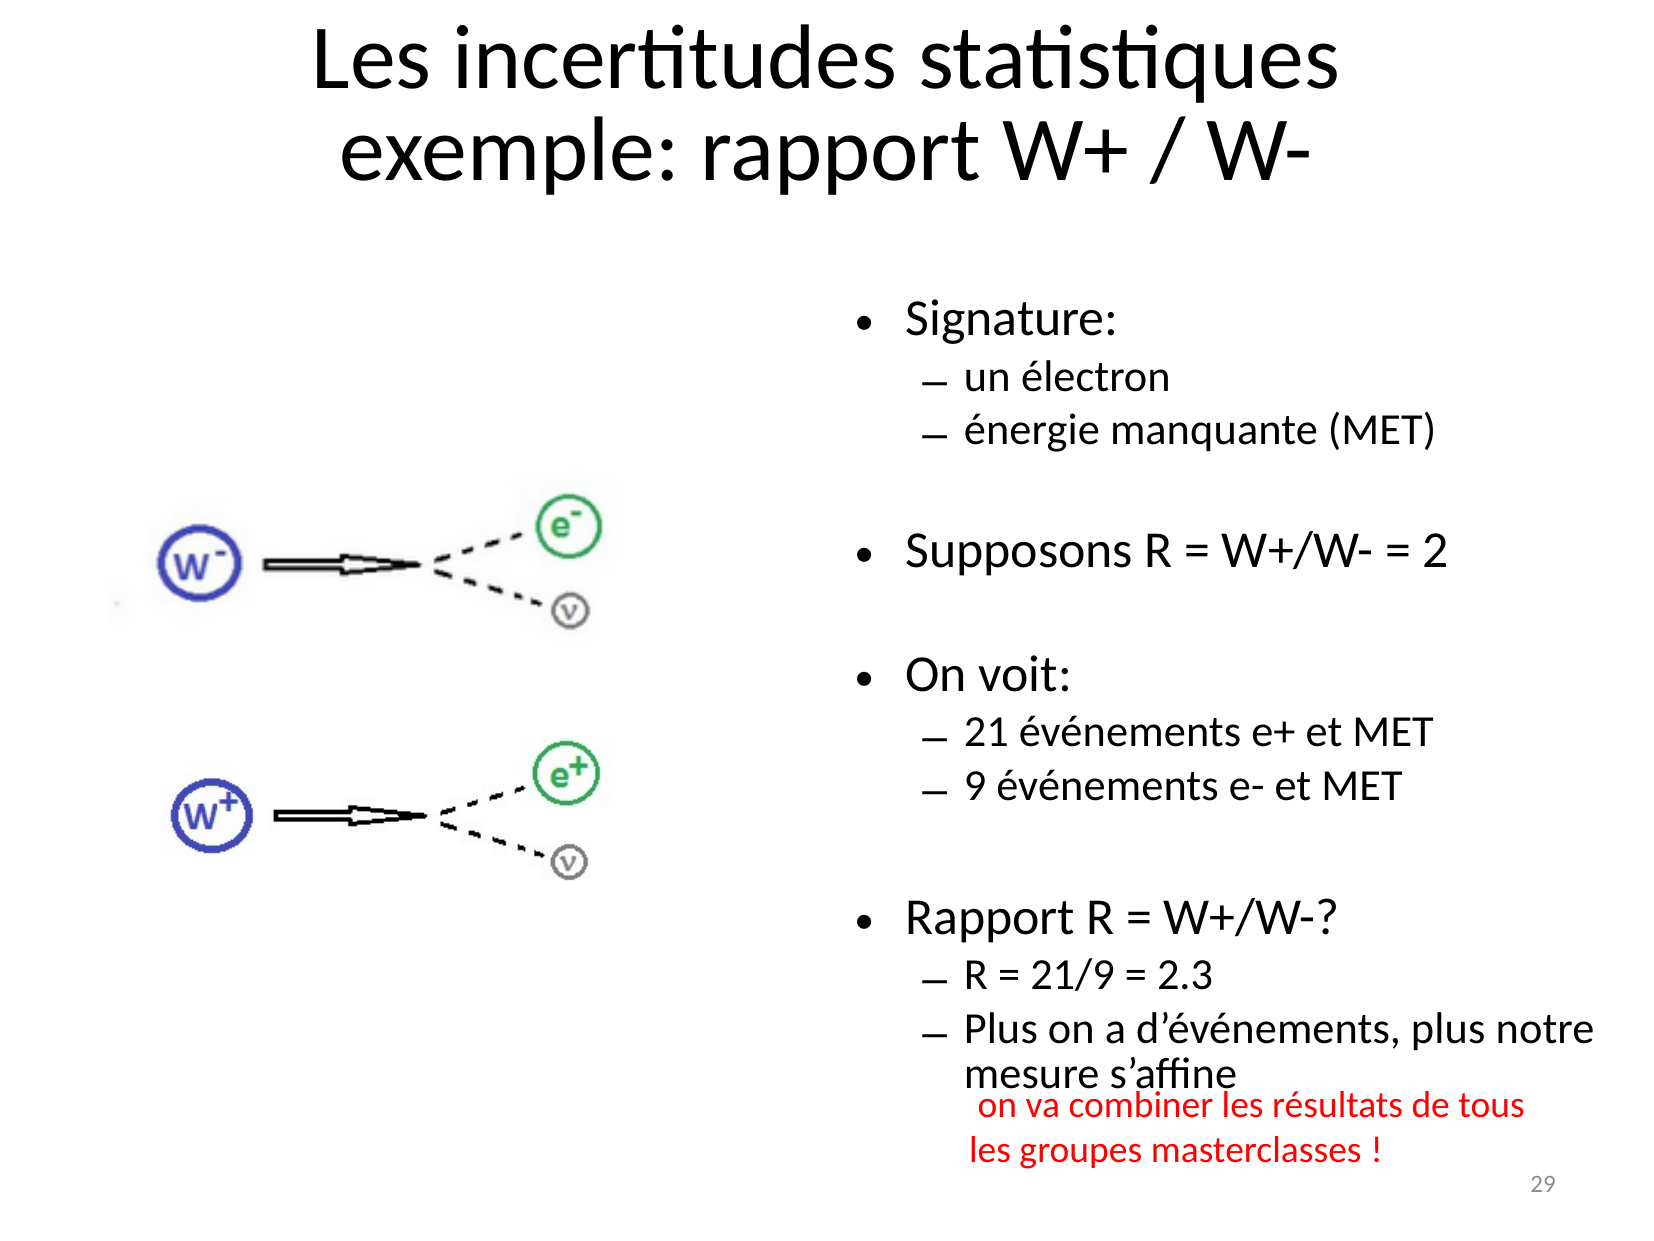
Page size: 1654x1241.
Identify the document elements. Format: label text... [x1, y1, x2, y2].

text_box on va combiner les résultats de tous les groupes masterclasses ! [954, 1072, 1571, 1178]
title Les incertitudes statistiques exemple: rapport W+ / W- [82, 0, 1571, 224]
slide_number <numéro> [1185, 1178, 1571, 1216]
picture [86, 449, 674, 922]
list Signature: un électron énergie manquante (MET) Supposons R = W+/W- = 2 On voit: 21 événements e+ et MET 9 événements e- et MET Rapport R = W+/W-? R = 21/9 = 2.3 Plus on a d’événements, plus notre mesure s’affine [840, 289, 1620, 1108]
